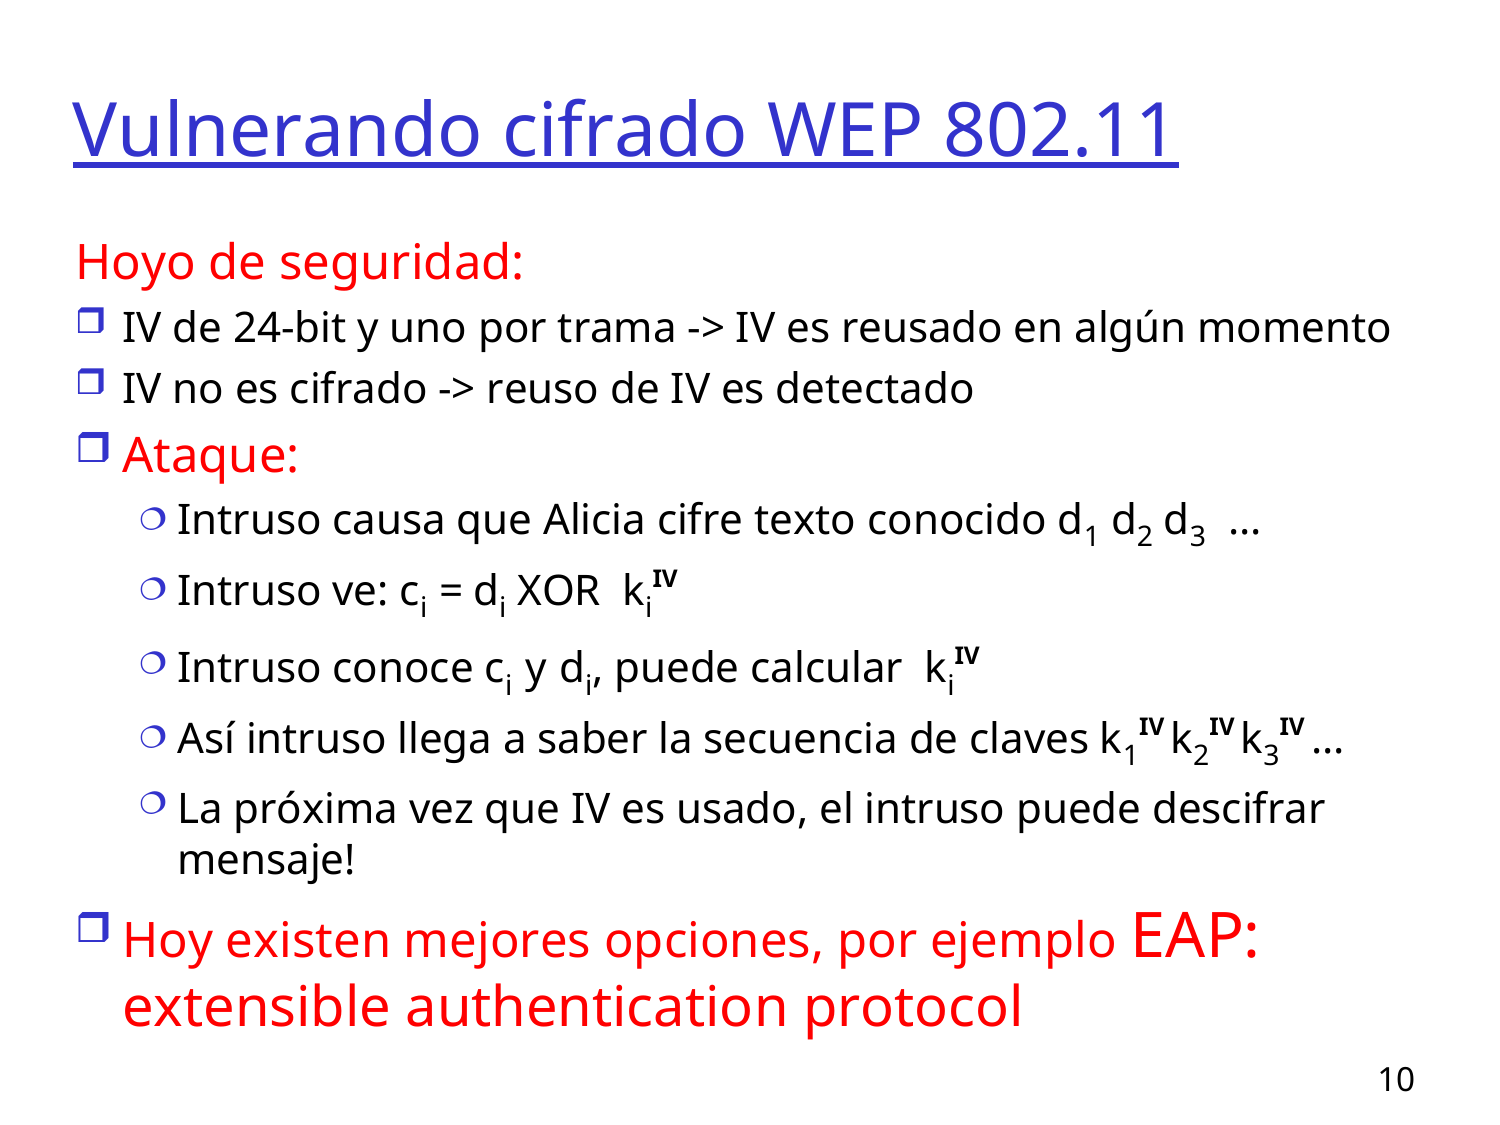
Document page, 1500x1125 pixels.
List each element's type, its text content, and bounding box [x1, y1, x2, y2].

list Hoyo de seguridad: IV de 24-bit y uno por trama -> IV es reusado en algún momento IV no es cifrado -> reuso de IV es detectado Ataque: Intruso causa que Alicia cifre texto conocido d1 d2 d3 … Intruso ve: ci = di XOR kiIV Intruso conoce ci y di, puede calcular kiIV Así intruso llega a saber la secuencia de claves k1IV k2IV k3IV … La próxima vez que IV es usado, el intruso puede descifrar mensaje! Hoy existen mejores opciones, por ejemplo EAP: extensible authentication protocol [60, 223, 1457, 1057]
title Vulnerando cifrado WEP 802.11 [57, 33, 1333, 221]
